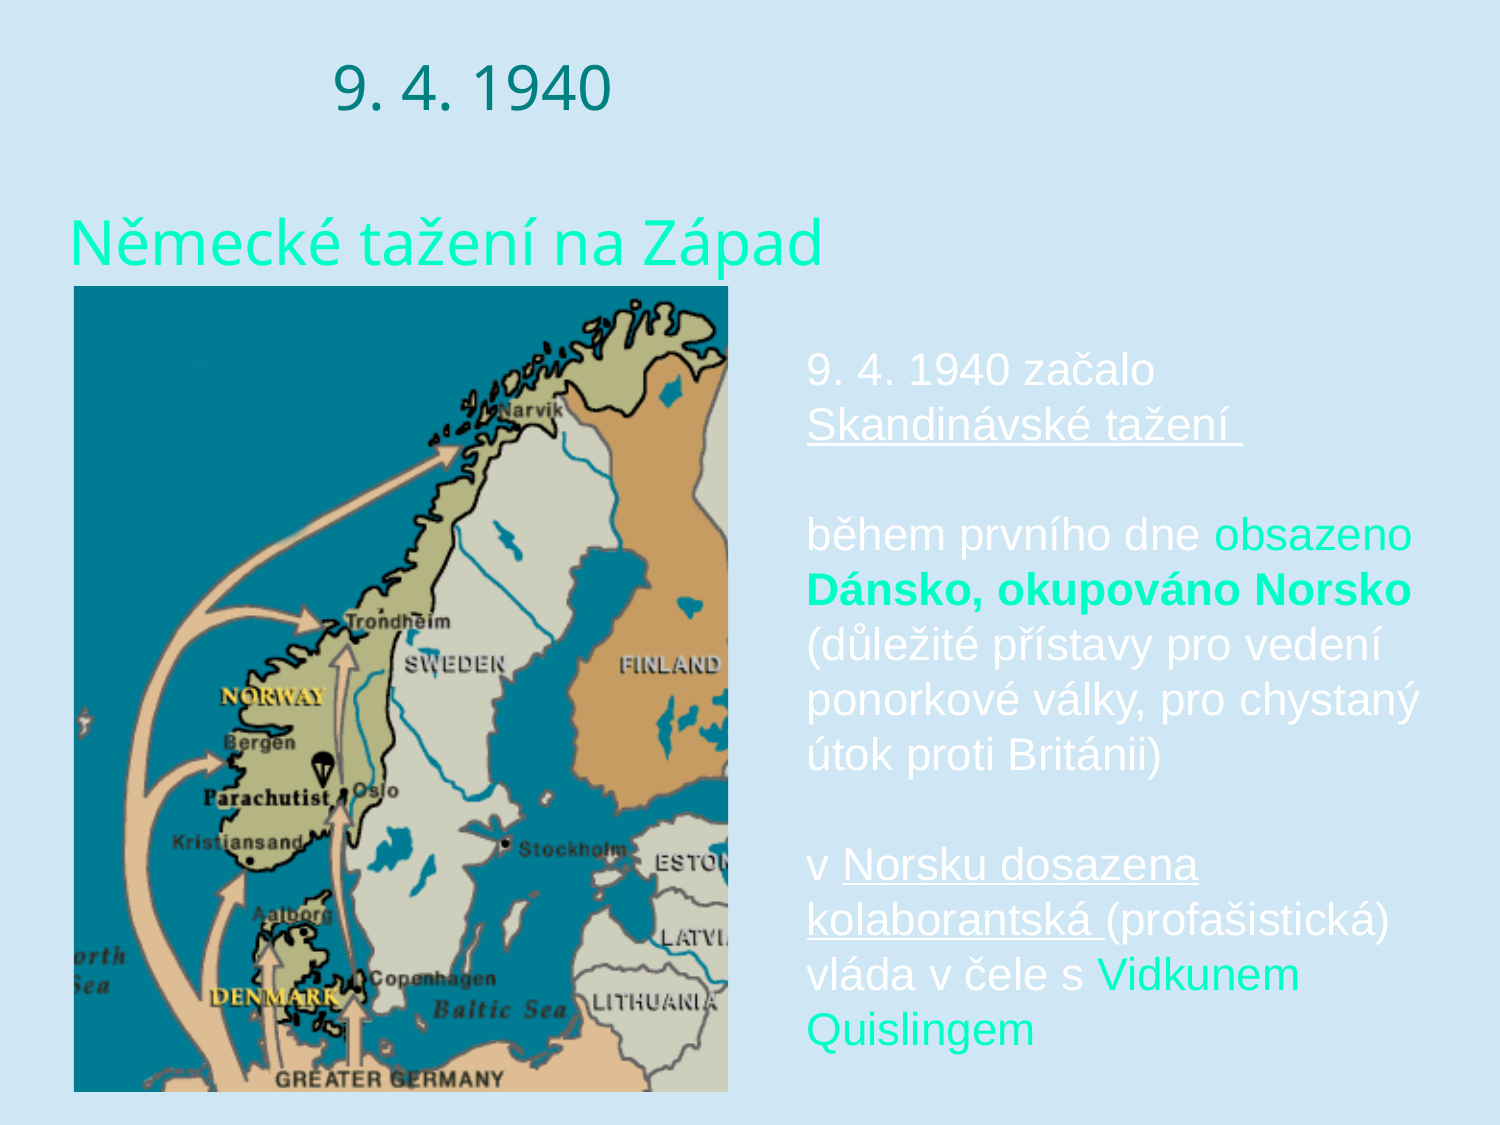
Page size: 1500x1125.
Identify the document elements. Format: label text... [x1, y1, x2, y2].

text_box 9. 4. 1940 [317, 40, 702, 131]
text_box Německé tažení na Západ [53, 195, 972, 286]
picture [73, 286, 729, 1092]
text_box 9. 4. 1940 začalo Skandinávské tažení během prvního dne obsazeno Dánsko, okupováno Norsko (důležité přístavy pro vedení ponorkové války, pro chystaný útok proti Británii) v Norsku dosazena kolaborantská (profašistická) vláda v čele s Vidkunem Quislingem [791, 332, 1452, 1062]
